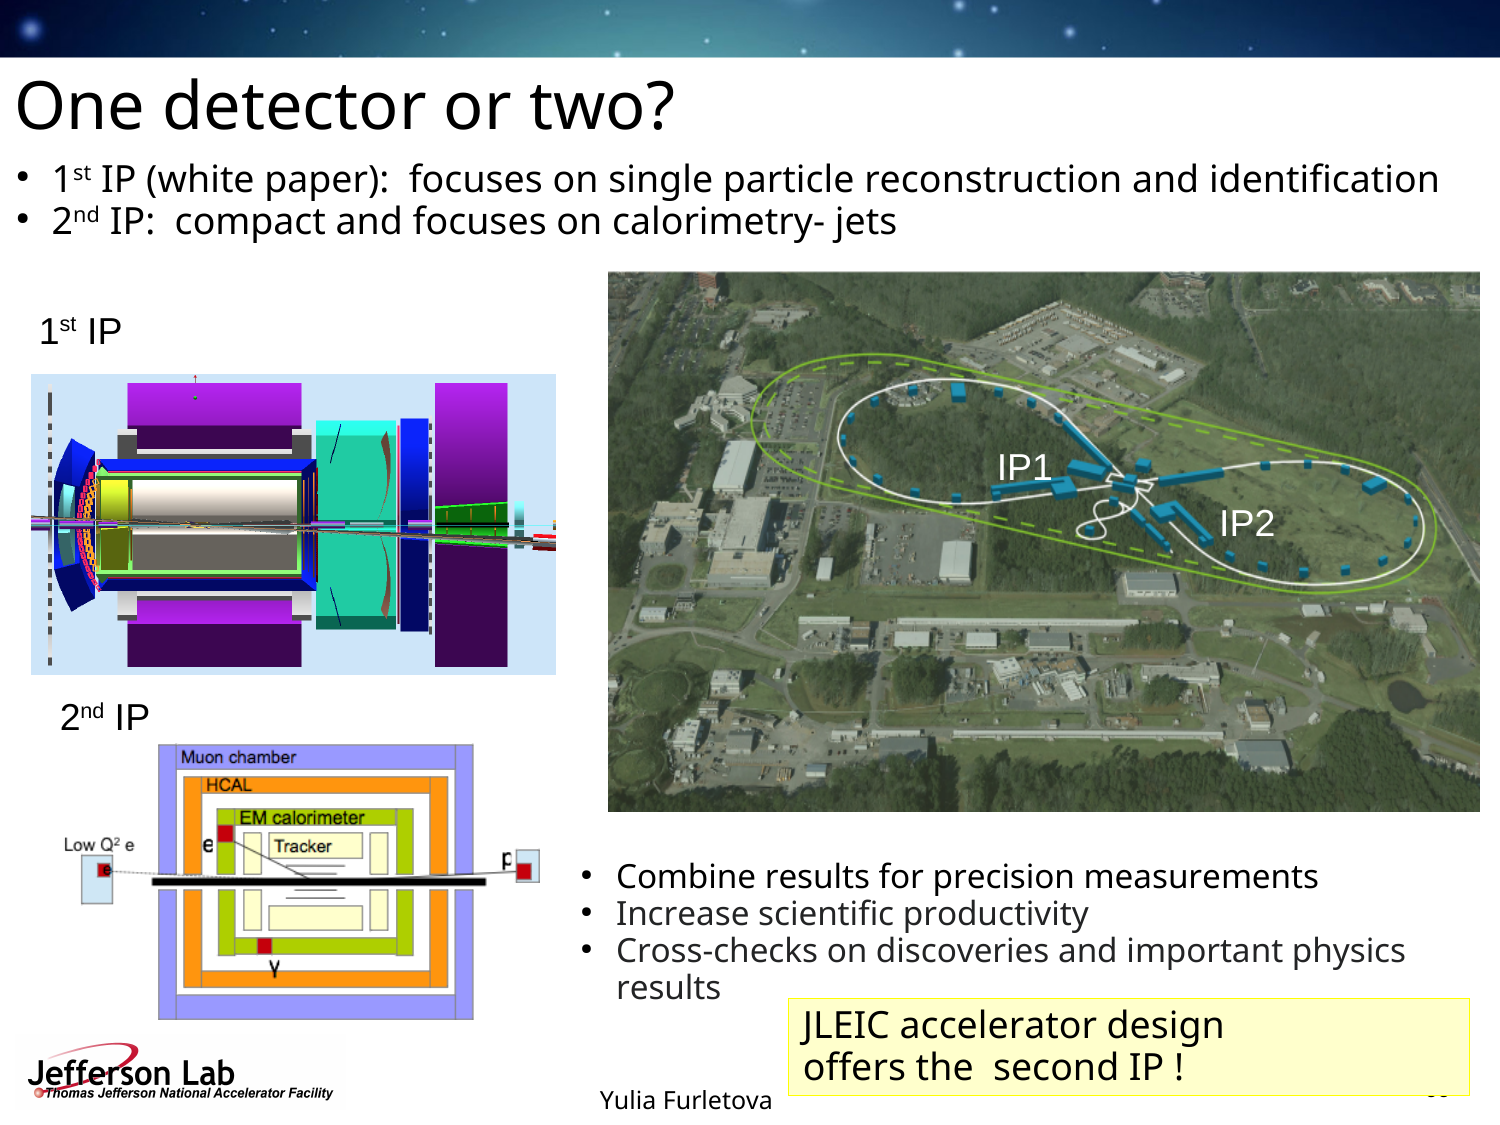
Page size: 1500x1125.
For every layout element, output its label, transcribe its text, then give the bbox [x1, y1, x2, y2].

text_box One detector or two? [0, 62, 860, 227]
text_box 1st IP (white paper): focuses on single particle reconstruction and identification 2nd IP: compact and focuses on calorimetry- jets [0, 149, 1465, 270]
text_box JLEIC accelerator design offers the second IP ! [788, 998, 1470, 1096]
picture [0, 0, 1500, 1125]
text_box Combine results for precision measurements Increase scientific productivity Cross-checks on discoveries and important physics results [565, 851, 1496, 1051]
text_box Yulia Furletova [585, 1080, 789, 1123]
text_box 2nd IP [45, 690, 176, 747]
text_box IP1 [982, 439, 1090, 497]
text_box 1st IP [24, 303, 148, 361]
text_box IP2 [1204, 495, 1345, 552]
